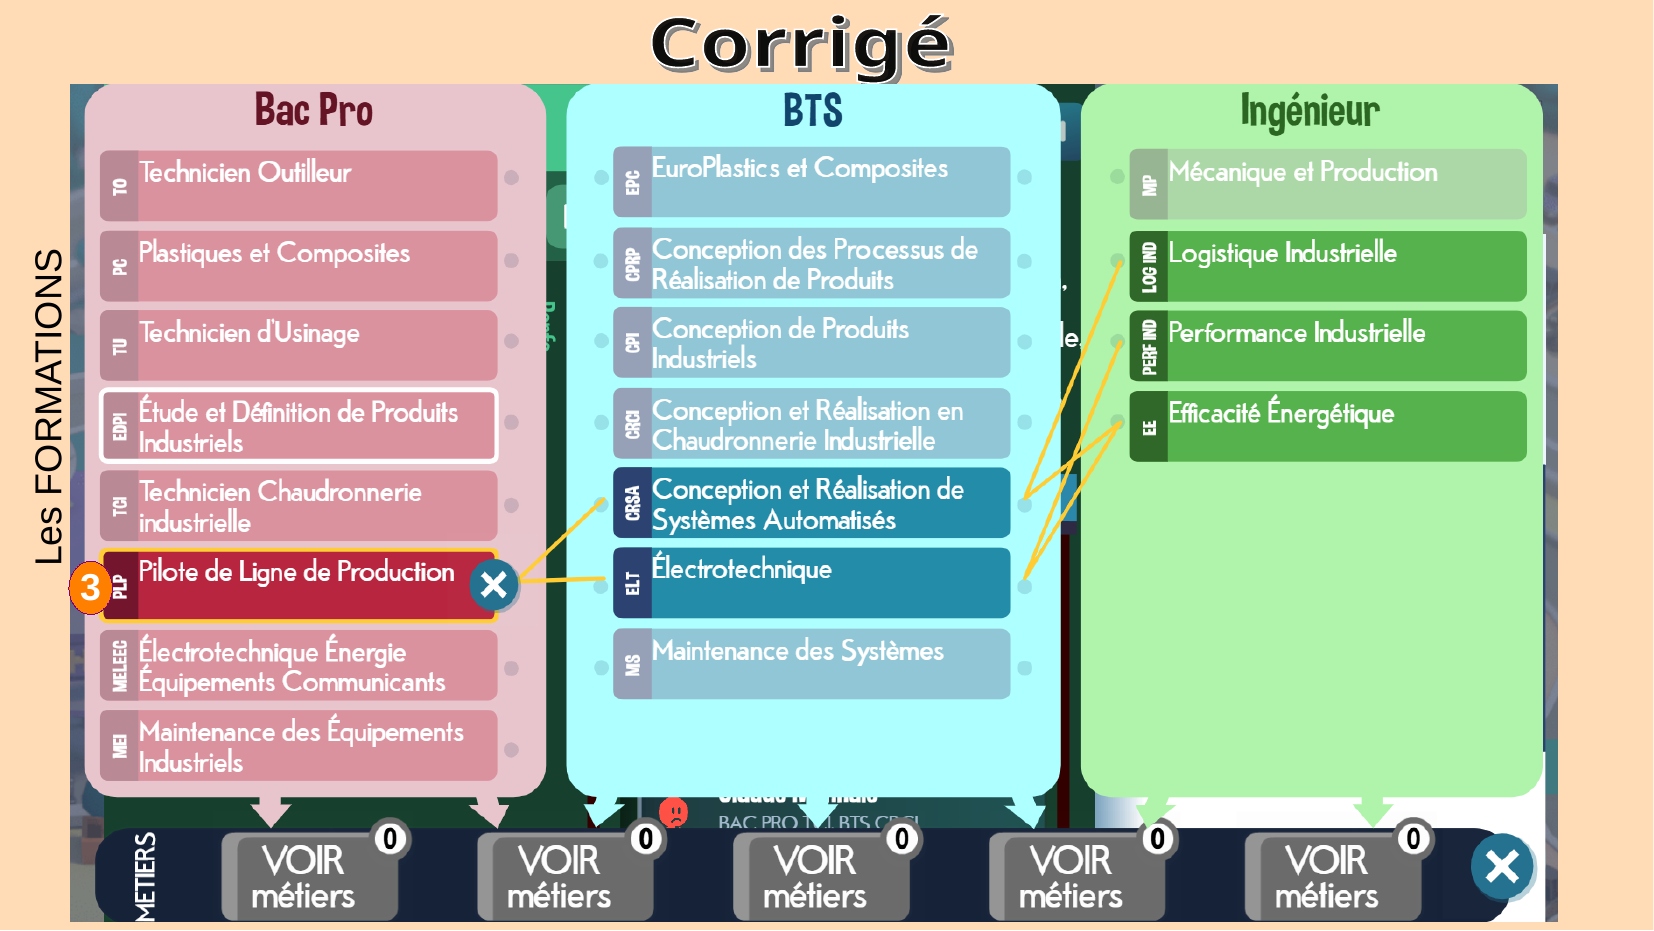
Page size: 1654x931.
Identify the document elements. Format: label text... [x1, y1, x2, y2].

text_box Les FORMATIONS [19, 124, 91, 582]
text_box 3 [68, 561, 113, 615]
text_box Corrigé [794, 28, 824, 67]
text_box Corrigé [703, 28, 747, 68]
text_box Corrigé [757, 28, 787, 67]
text_box Corrigé [919, 14, 944, 26]
text_box Corrigé [651, 17, 697, 68]
text_box Corrigé [831, 29, 845, 67]
text_box Corrigé [906, 28, 949, 68]
picture [70, 84, 1558, 922]
text_box Corrigé [854, 28, 897, 84]
text_box Corrigé [831, 14, 845, 25]
